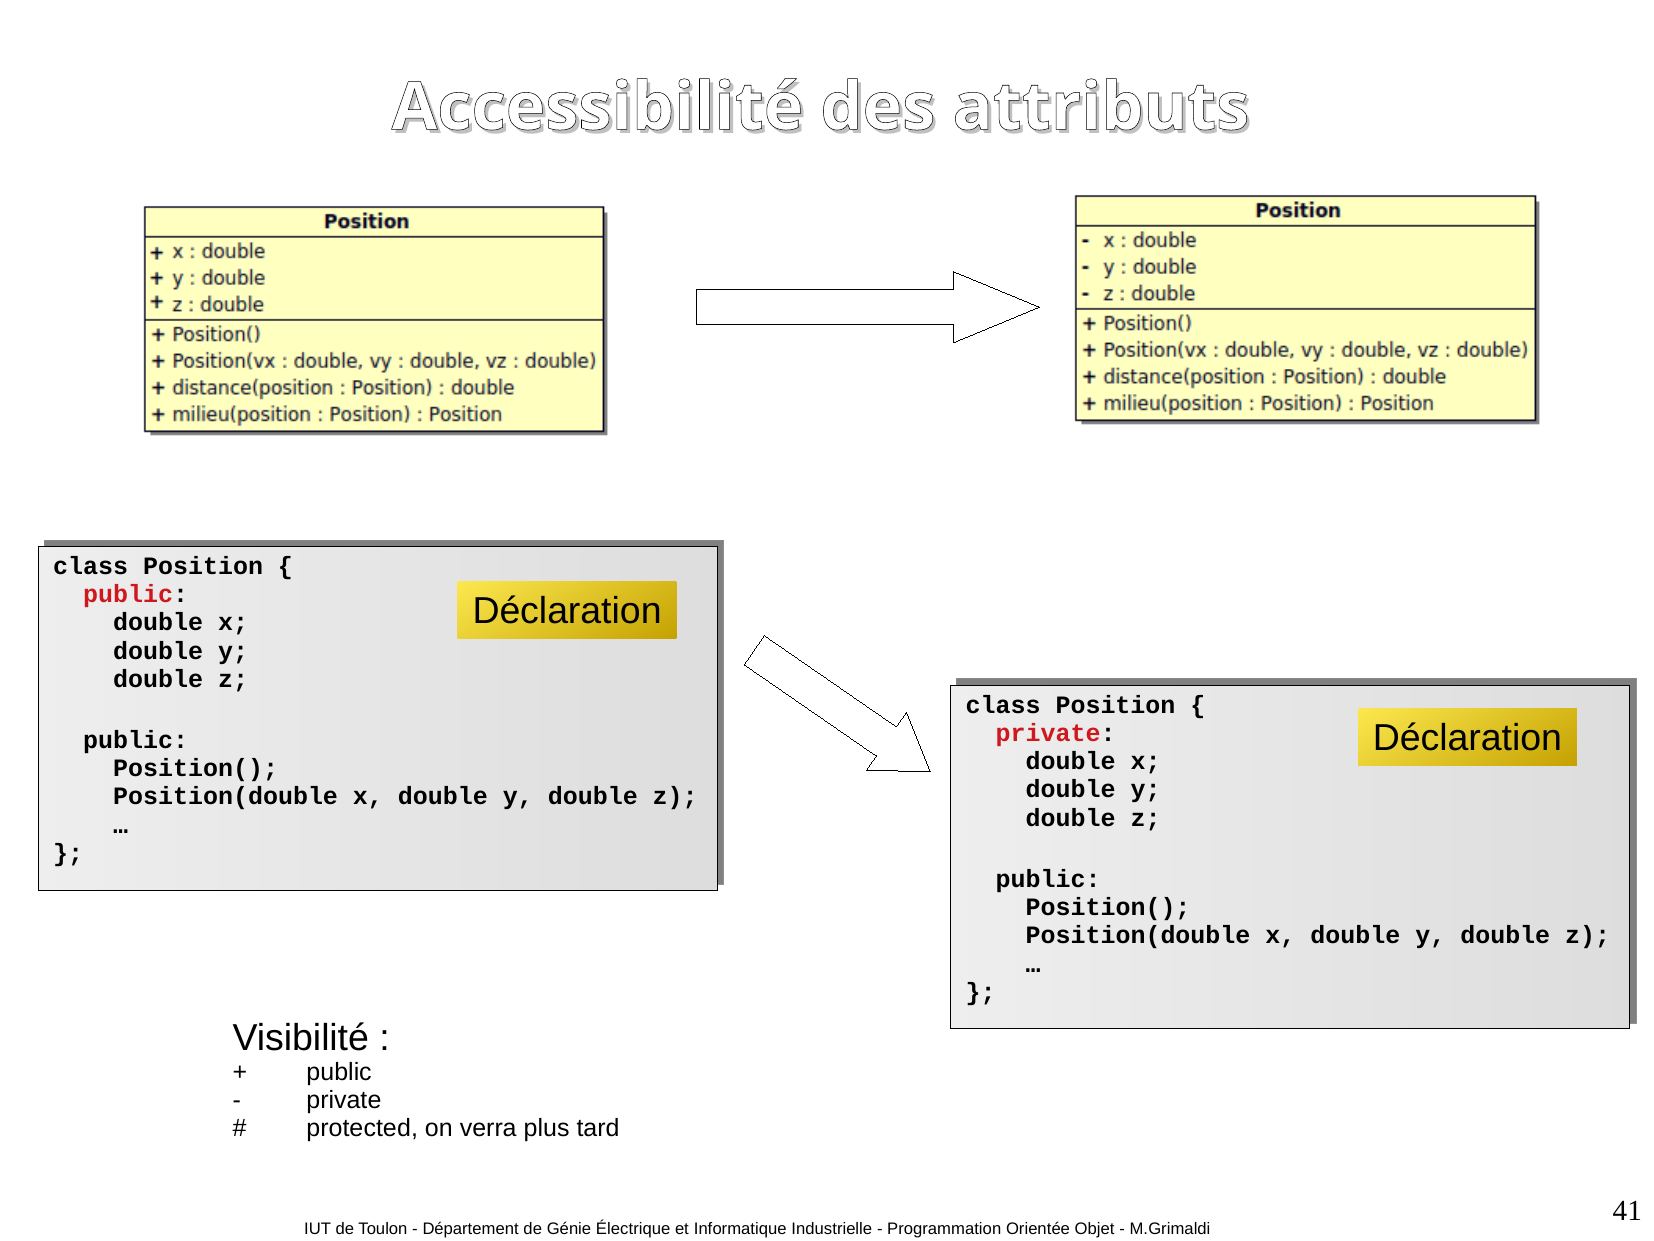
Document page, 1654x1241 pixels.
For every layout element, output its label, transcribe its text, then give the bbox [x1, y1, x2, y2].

text_box Déclaration [1358, 708, 1577, 766]
text_box class Position { private: double x; double y; double z; public: Position(); Position(double x, double y, double z); … }; [950, 685, 1630, 1029]
picture [1066, 183, 1560, 438]
text_box Visibilité : + public - private # protected, on verra plus tard [217, 1008, 638, 1152]
title Accessibilité des attributs [76, 0, 1565, 208]
text_box [744, 635, 931, 772]
picture [135, 194, 628, 448]
text_box Déclaration [457, 581, 677, 639]
text_box [696, 271, 1040, 343]
text_box class Position { public: double x; double y; double z; public: Position(); Position(double x, double y, double z); … }; [38, 546, 718, 891]
